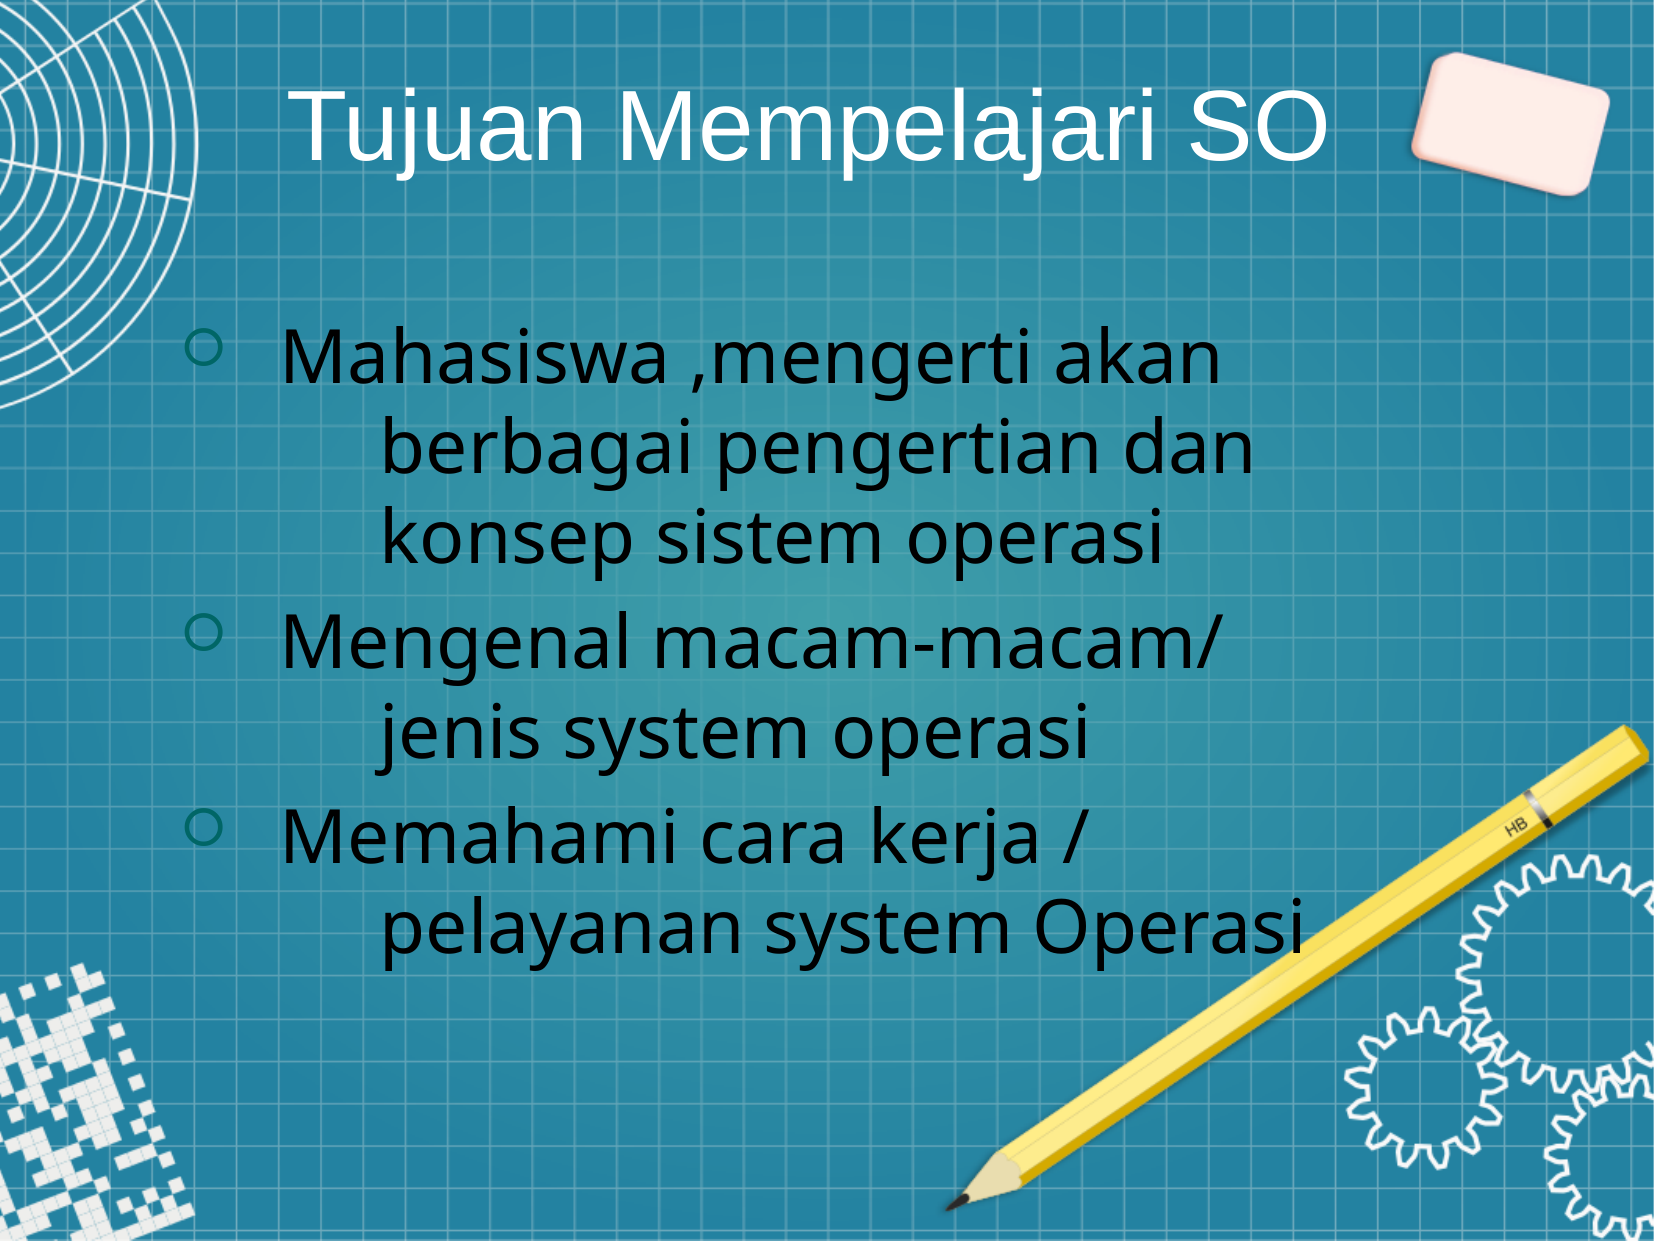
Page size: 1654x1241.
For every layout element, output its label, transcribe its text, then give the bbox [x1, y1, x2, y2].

text_box Mahasiswa ,mengerti akan berbagai pengertian dan konsep sistem operasi Mengenal macam-macam/ jenis system operasi Memahami cara kerja / pelayanan system Operasi [165, 301, 1394, 976]
text_box Tujuan Mempelajari SO [272, 53, 1347, 188]
